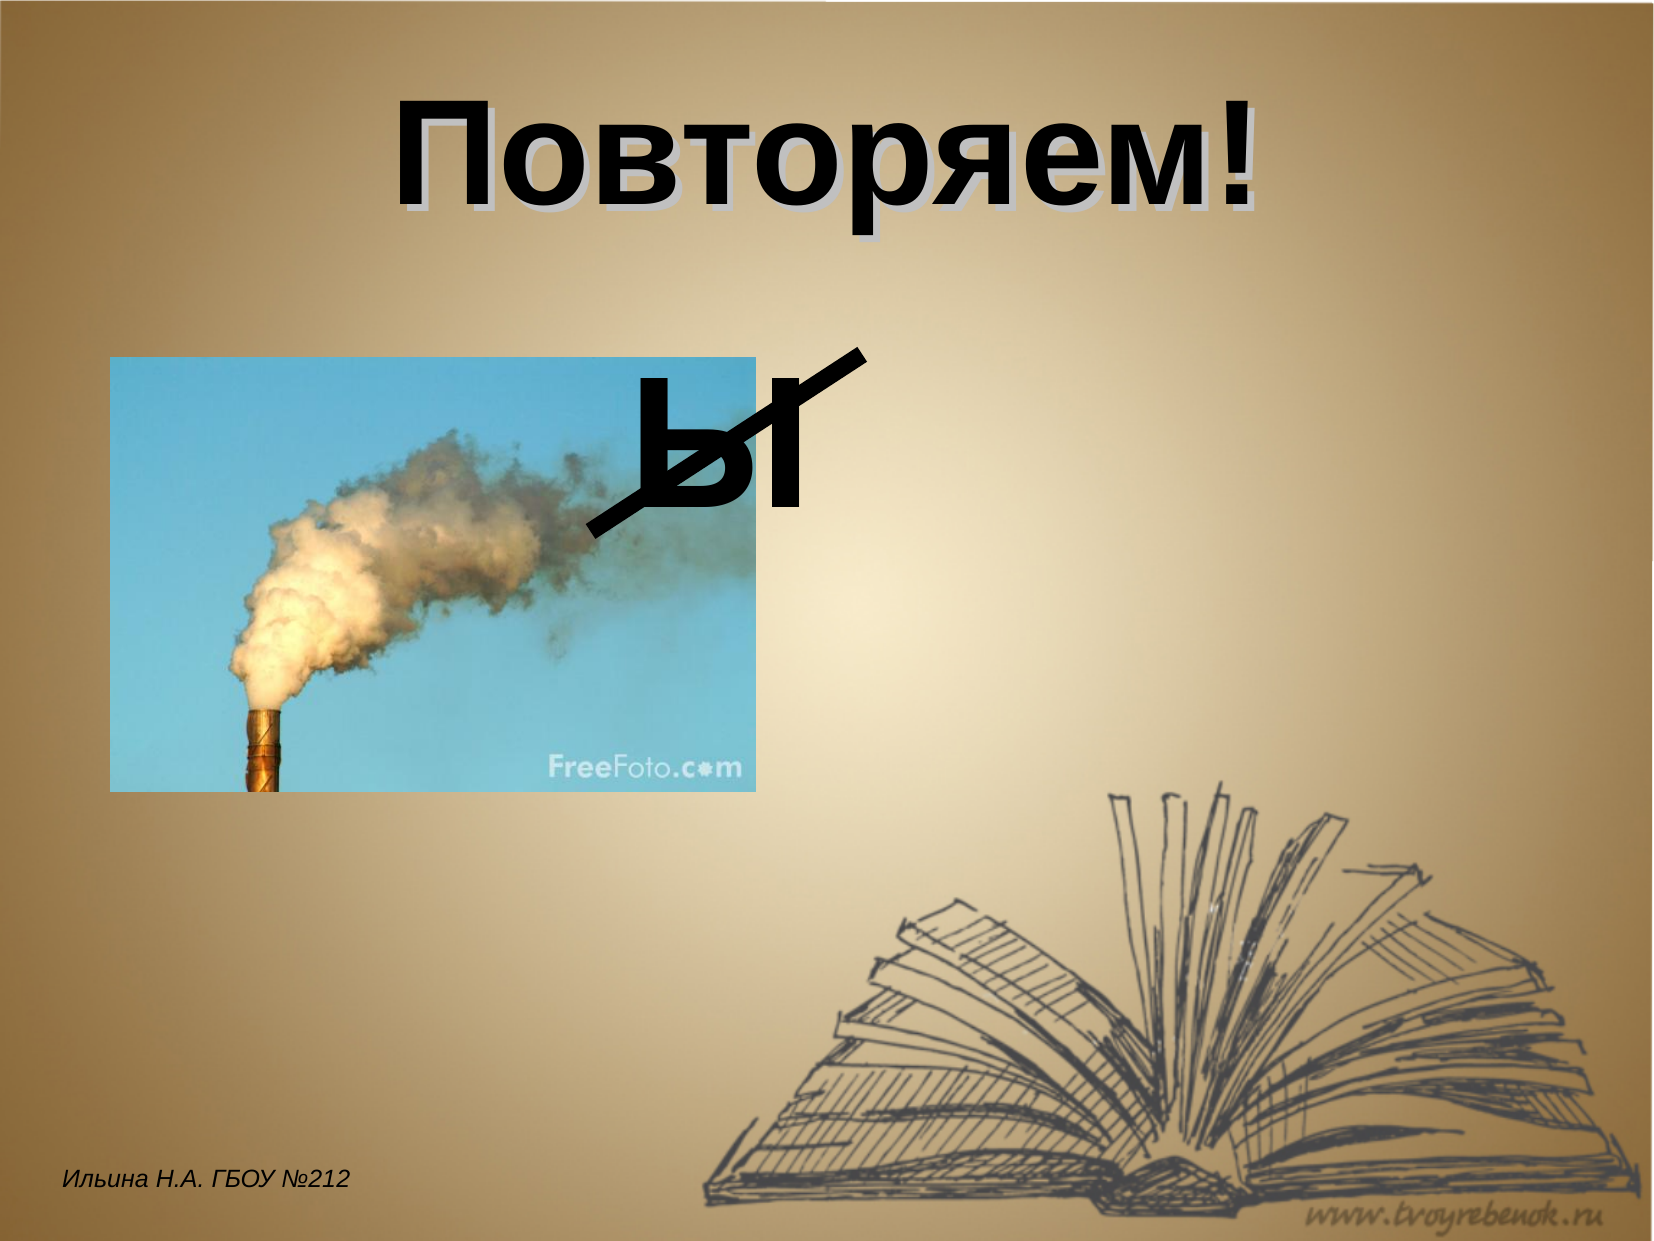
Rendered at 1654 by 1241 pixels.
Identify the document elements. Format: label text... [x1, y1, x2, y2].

text_box Ильина Н.А. ГБОУ №212 [47, 1157, 626, 1201]
title Повторяем! [82, 49, 1571, 257]
text_box Ы [614, 330, 1063, 556]
picture [0, 0, 1654, 1241]
